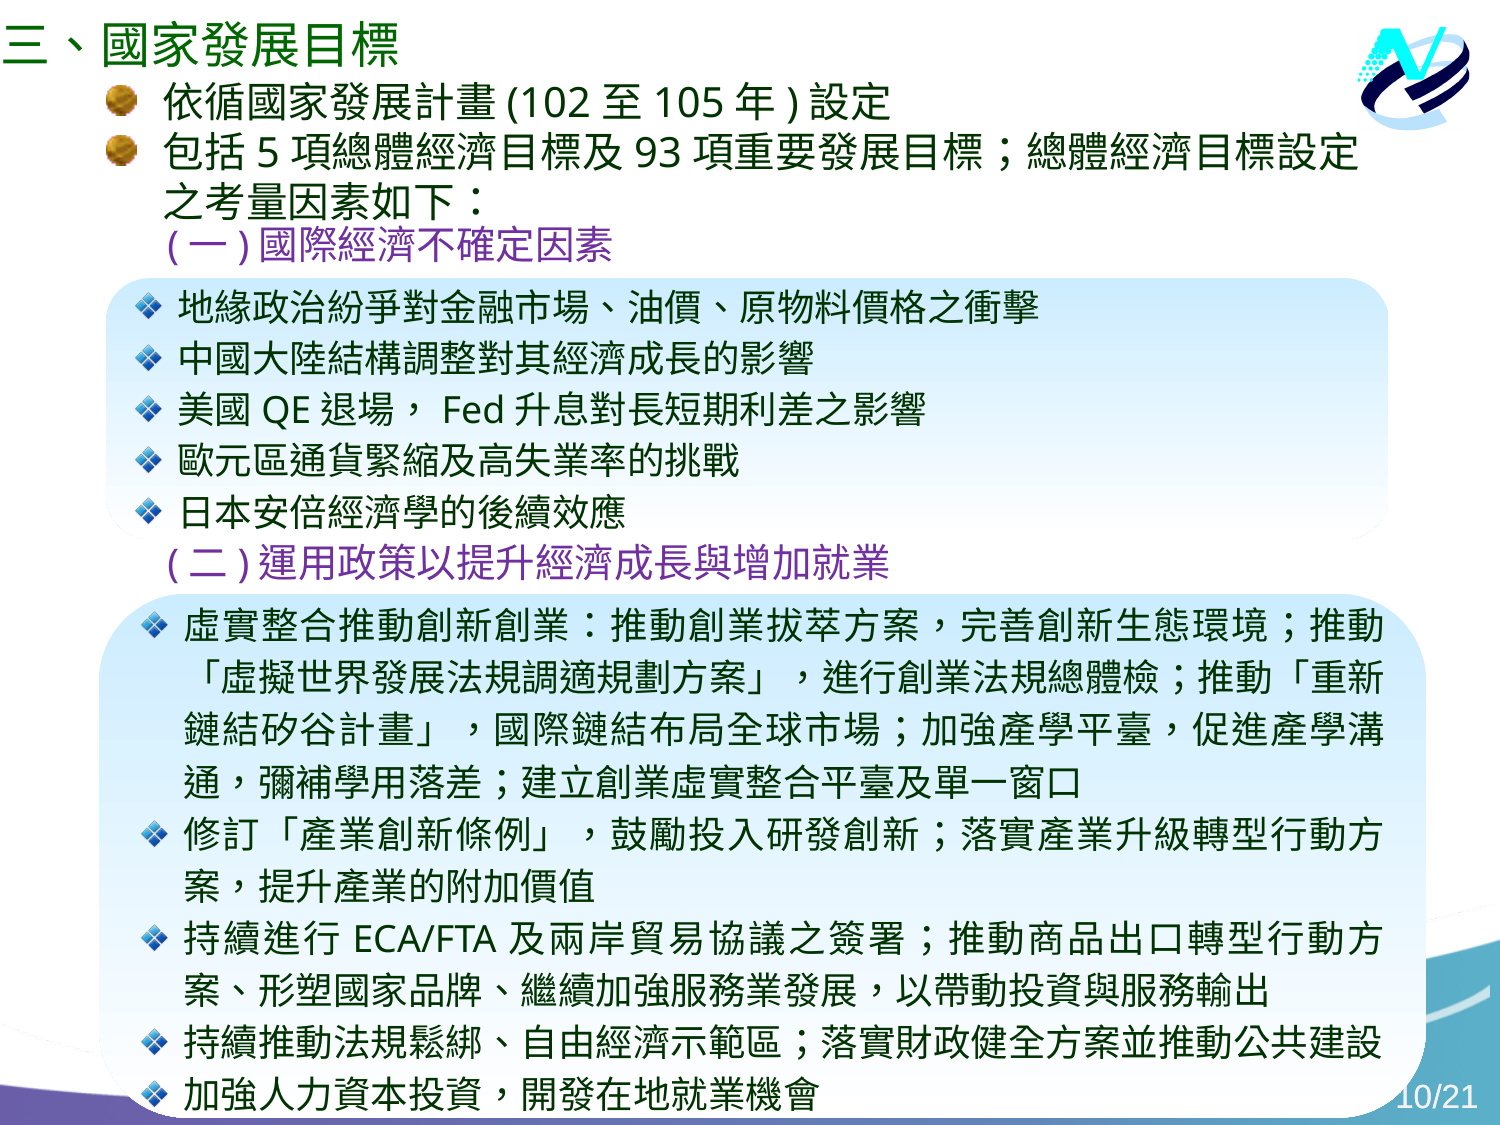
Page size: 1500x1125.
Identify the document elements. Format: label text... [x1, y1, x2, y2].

picture [133, 495, 164, 526]
picture [106, 135, 137, 166]
text_box 虛實整合推動創新創業：推動創業拔萃方案，完善創新生態環境；推動「虛擬世界發展法規調適規劃方案」，進行創業法規總體檢；推動「重新鏈結矽谷計畫」，國際鏈結布局全球市場；加強產學平臺，促進產學溝通，彌補學用落差；建立創業虛實整合平臺及單一窗口 修訂「產業創新條例」，鼓勵投入研發創新；落實產業升級轉型行動方案，提升產業的附加價值 持續進行ECA/FTA及兩岸貿易協議之簽署；推動商品出口轉型行動方案、形塑國家品牌、繼續加強服務業發展，以帶動投資與服務輸出 持續推動法規鬆綁、自由經濟示範區；落實財政健全方案並推動公共建設 加強人力資本投資，開發在地就業機會 [99, 593, 1426, 1118]
picture [106, 85, 137, 116]
picture [139, 818, 170, 849]
picture [133, 393, 164, 424]
picture [133, 444, 164, 475]
picture [1387, 82, 1470, 131]
picture [139, 609, 170, 640]
picture [0, 904, 1500, 1125]
picture [133, 342, 164, 373]
text_box 三、國家發展目標 [0, 7, 1500, 82]
picture [139, 922, 170, 953]
text_box 依循國家發展計畫(102至105年)設定 包括5項總體經濟目標及93項重要發展目標；總體經濟目標設定之考量因素如下： [0, 82, 1387, 234]
text_box (一)國際經濟不確定因素 [264, 234, 291, 258]
text_box (一)國際經濟不確定因素 [541, 234, 569, 258]
text_box 地緣政治紛爭對金融市場、油價、原物料價格之衝擊 中國大陸結構調整對其經濟成長的影響 美國QE退場，Fed升息對長短期利差之影響 歐元區通貨緊縮及高失業率的挑戰 日本安倍經濟學的後續效應 [106, 278, 1389, 539]
picture [133, 290, 164, 321]
picture [139, 1026, 170, 1057]
text_box (一)國際經濟不確定因素 [0, 224, 1500, 282]
text_box (二)運用政策以提升經濟成長與增加就業 [0, 543, 1500, 594]
